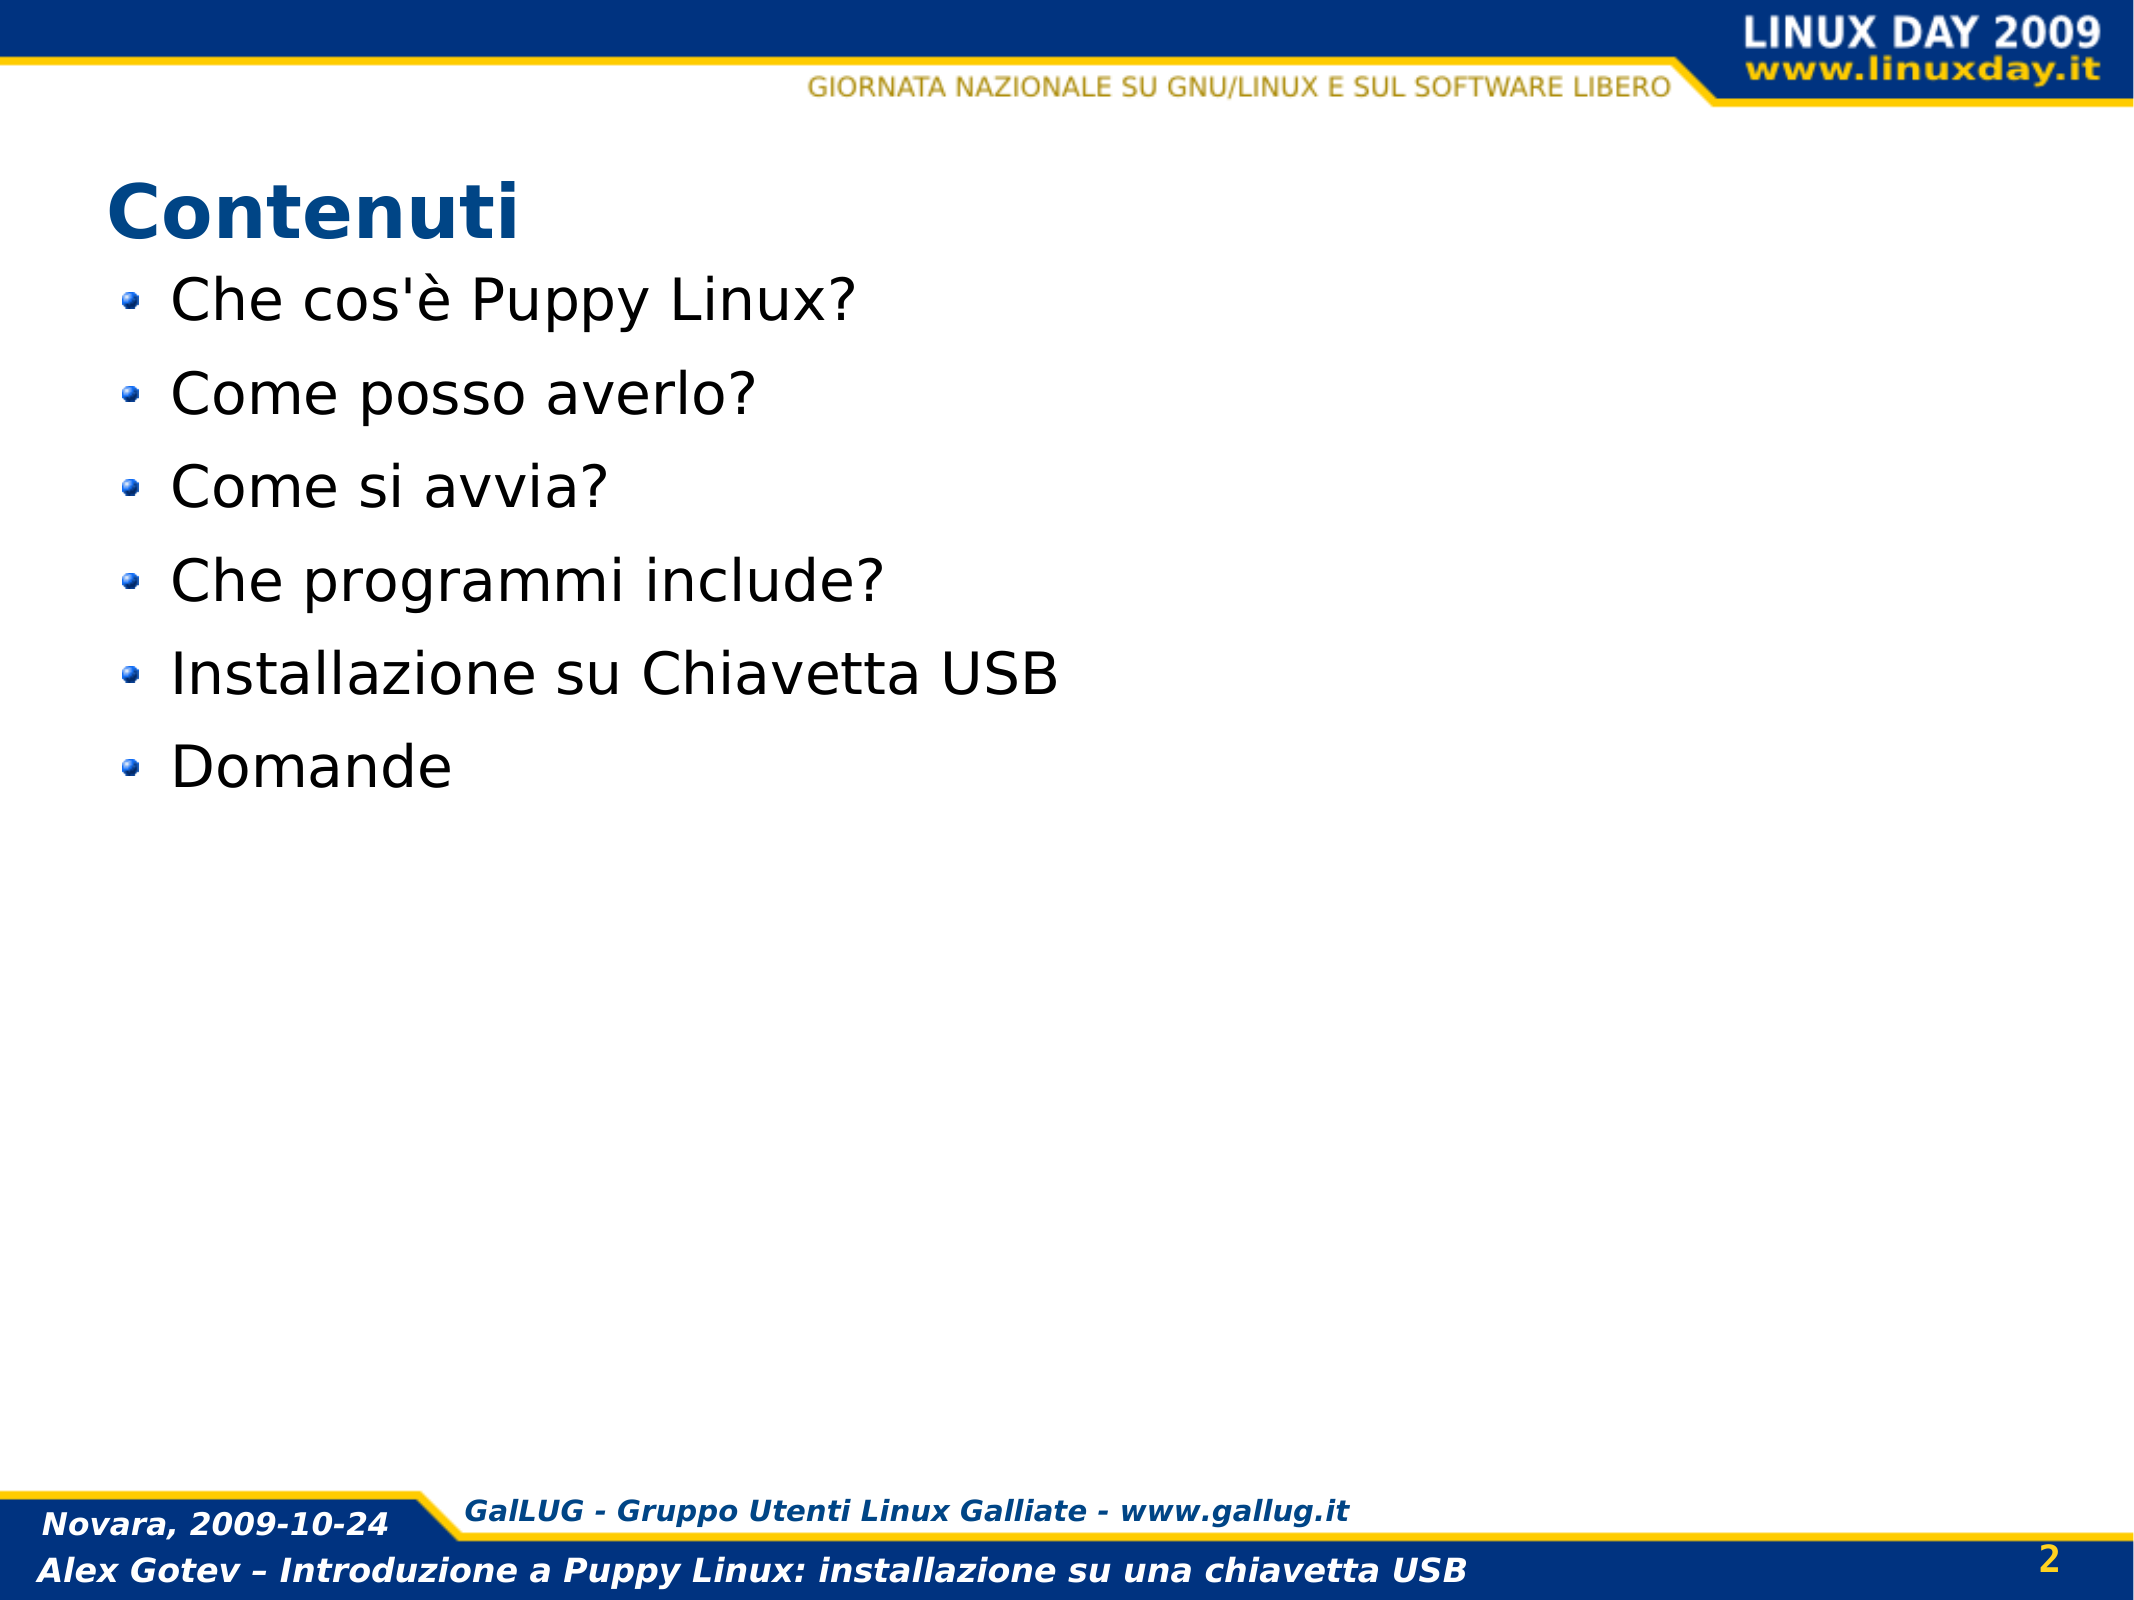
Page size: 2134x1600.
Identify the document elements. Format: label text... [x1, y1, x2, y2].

list Che cos'è Puppy Linux? Come posso averlo? Come si avvia? Che programmi include? Installazione su Chiavetta USB Domande [106, 266, 2027, 1387]
title Contenuti [106, 159, 2080, 267]
picture [0, 0, 2134, 1600]
